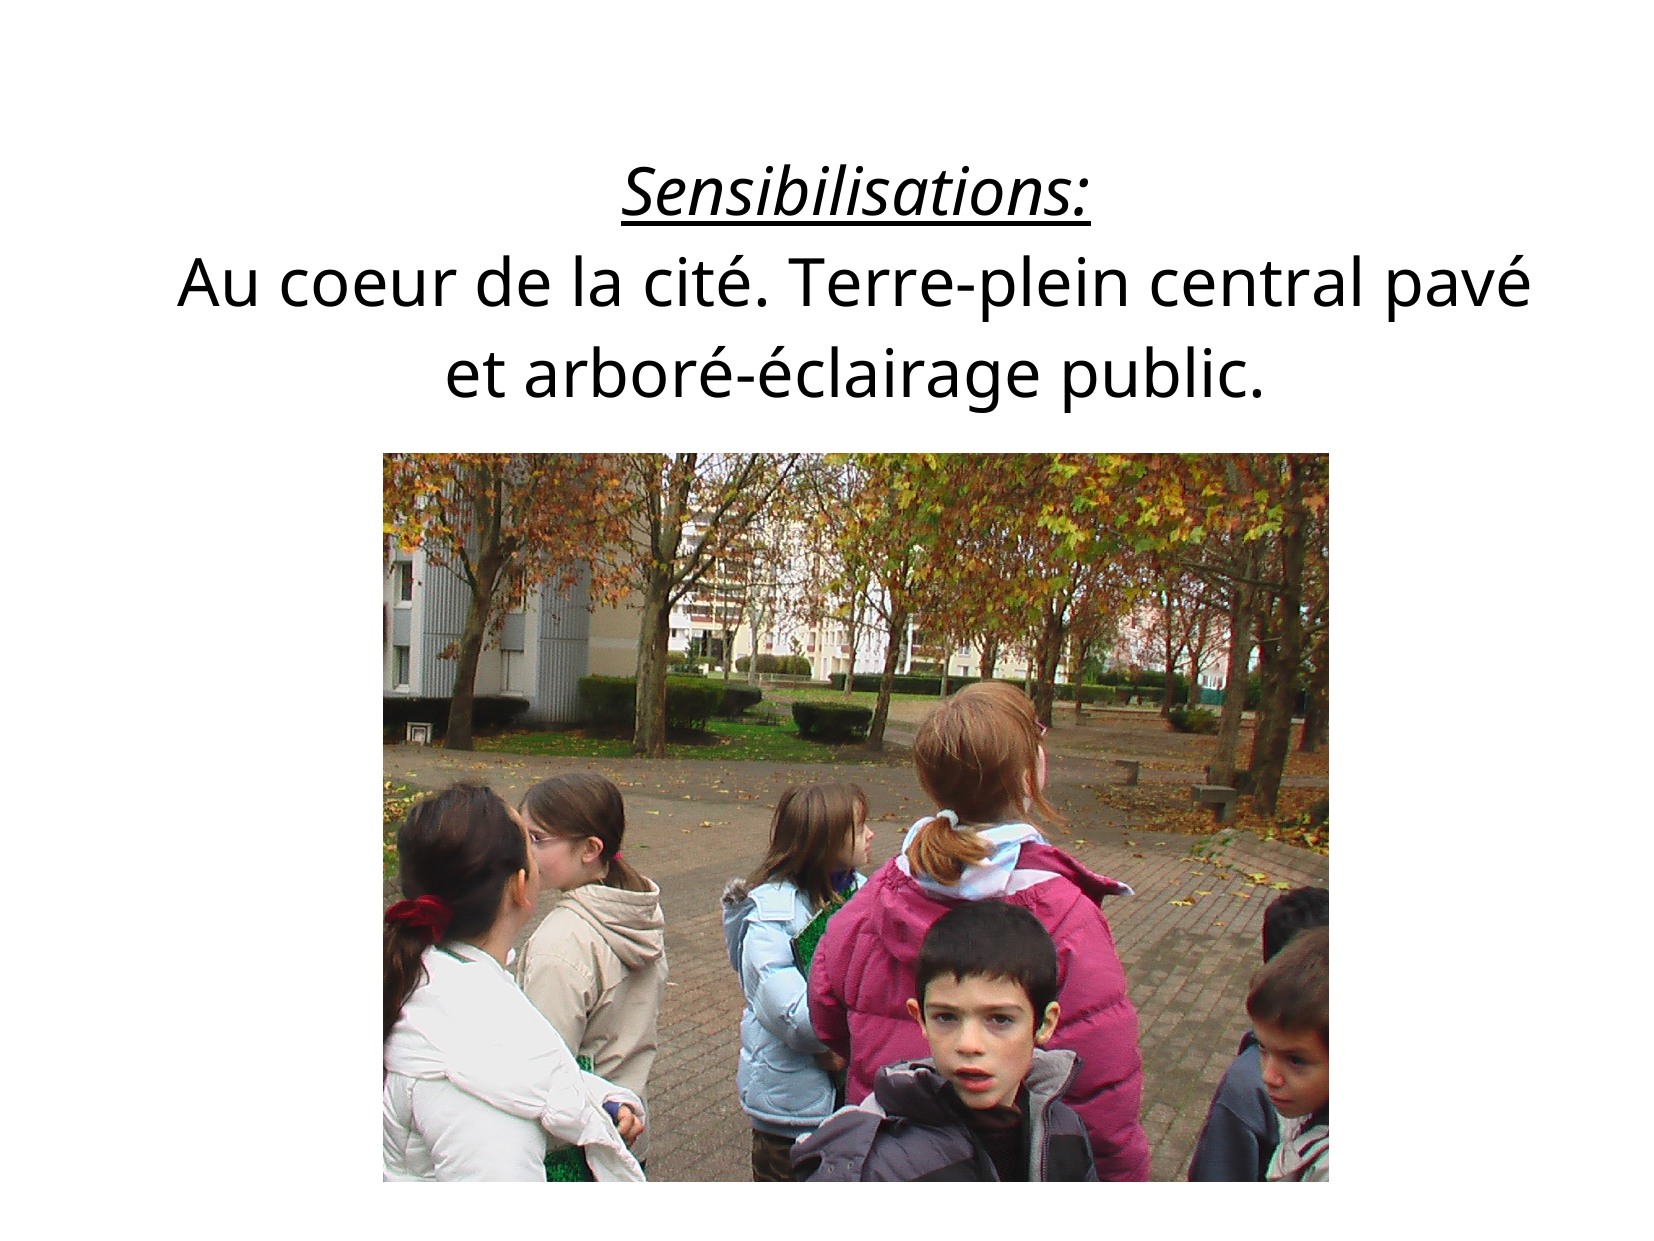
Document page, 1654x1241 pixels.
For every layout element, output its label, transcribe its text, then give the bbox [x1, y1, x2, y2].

picture [383, 453, 1329, 1182]
title Sensibilisations: Au coeur de la cité. Terre-plein central pavé et arboré-éclairage public. [177, 140, 1536, 421]
